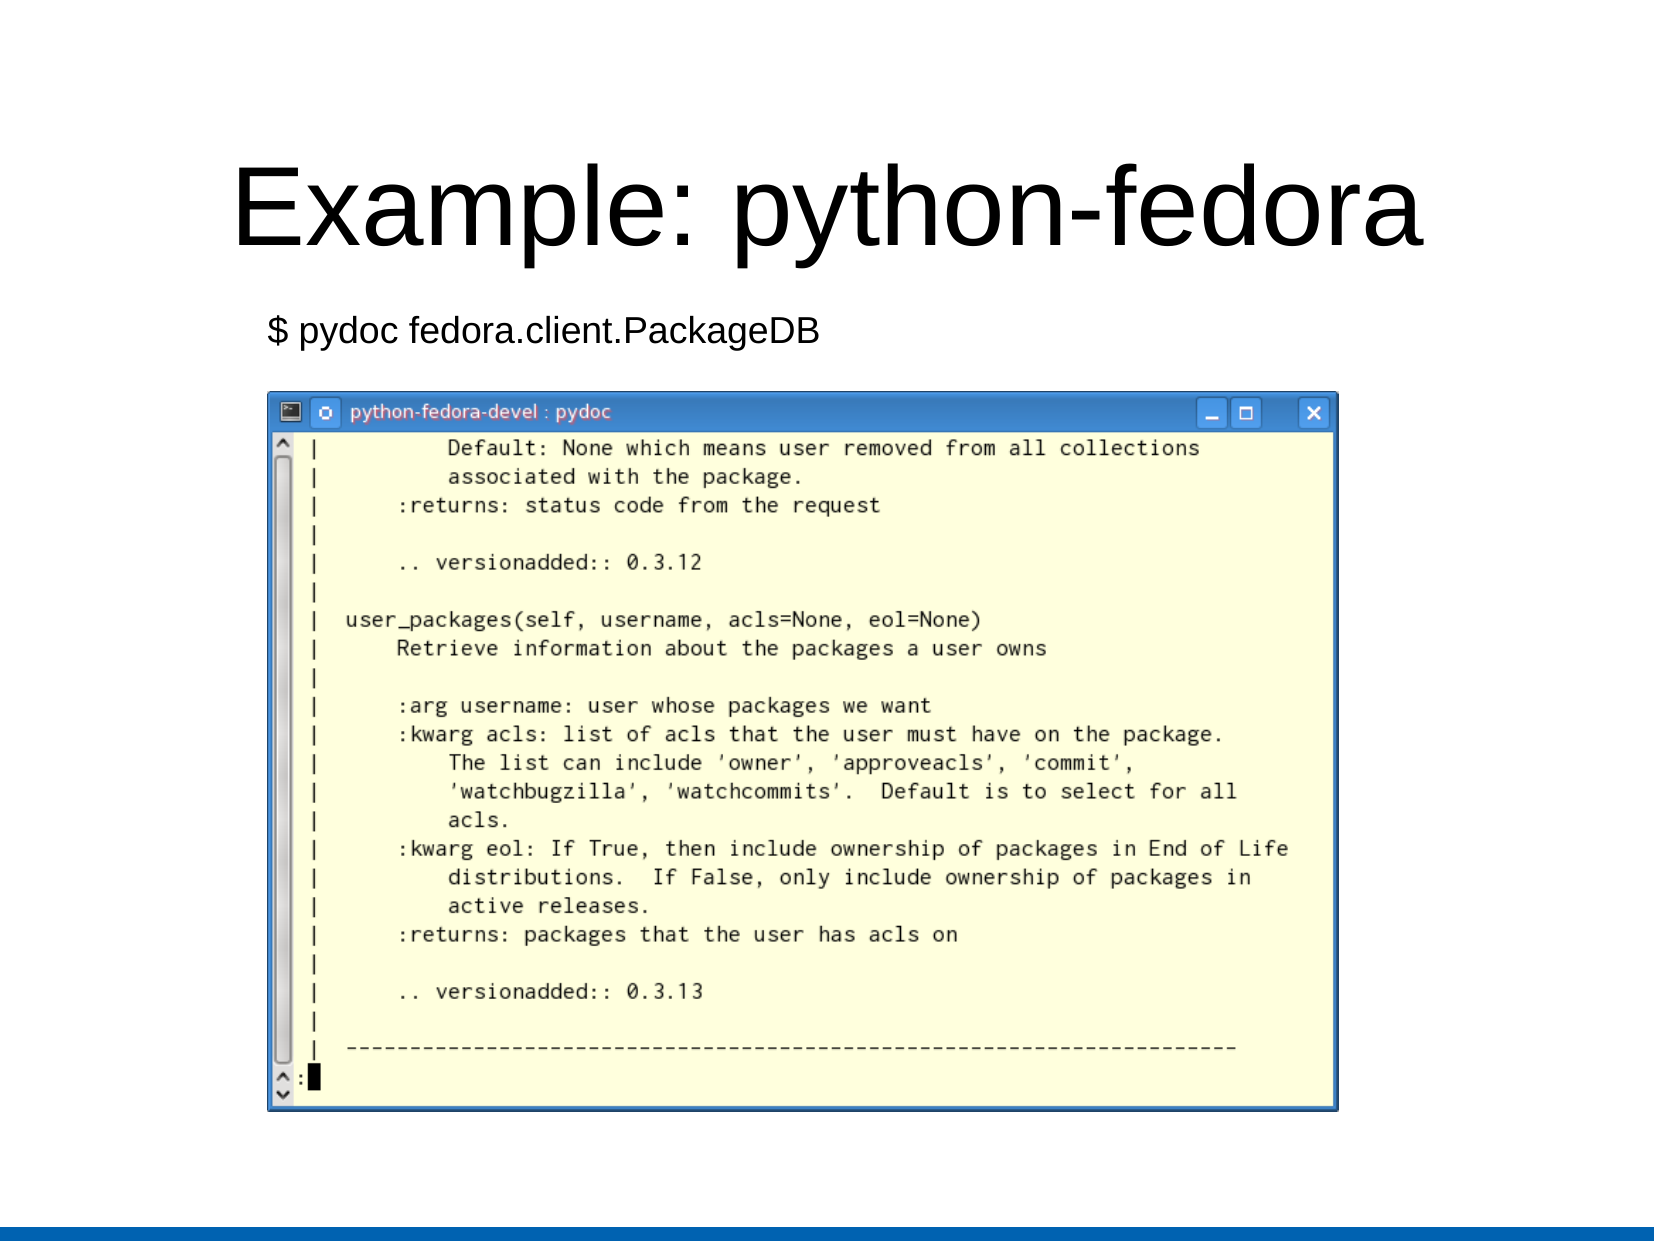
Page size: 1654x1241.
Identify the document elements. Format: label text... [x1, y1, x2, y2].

title Example: python-fedora [121, 102, 1533, 311]
picture [267, 391, 1339, 1112]
text_box $ pydoc fedora.client.PackageDB [252, 302, 837, 359]
